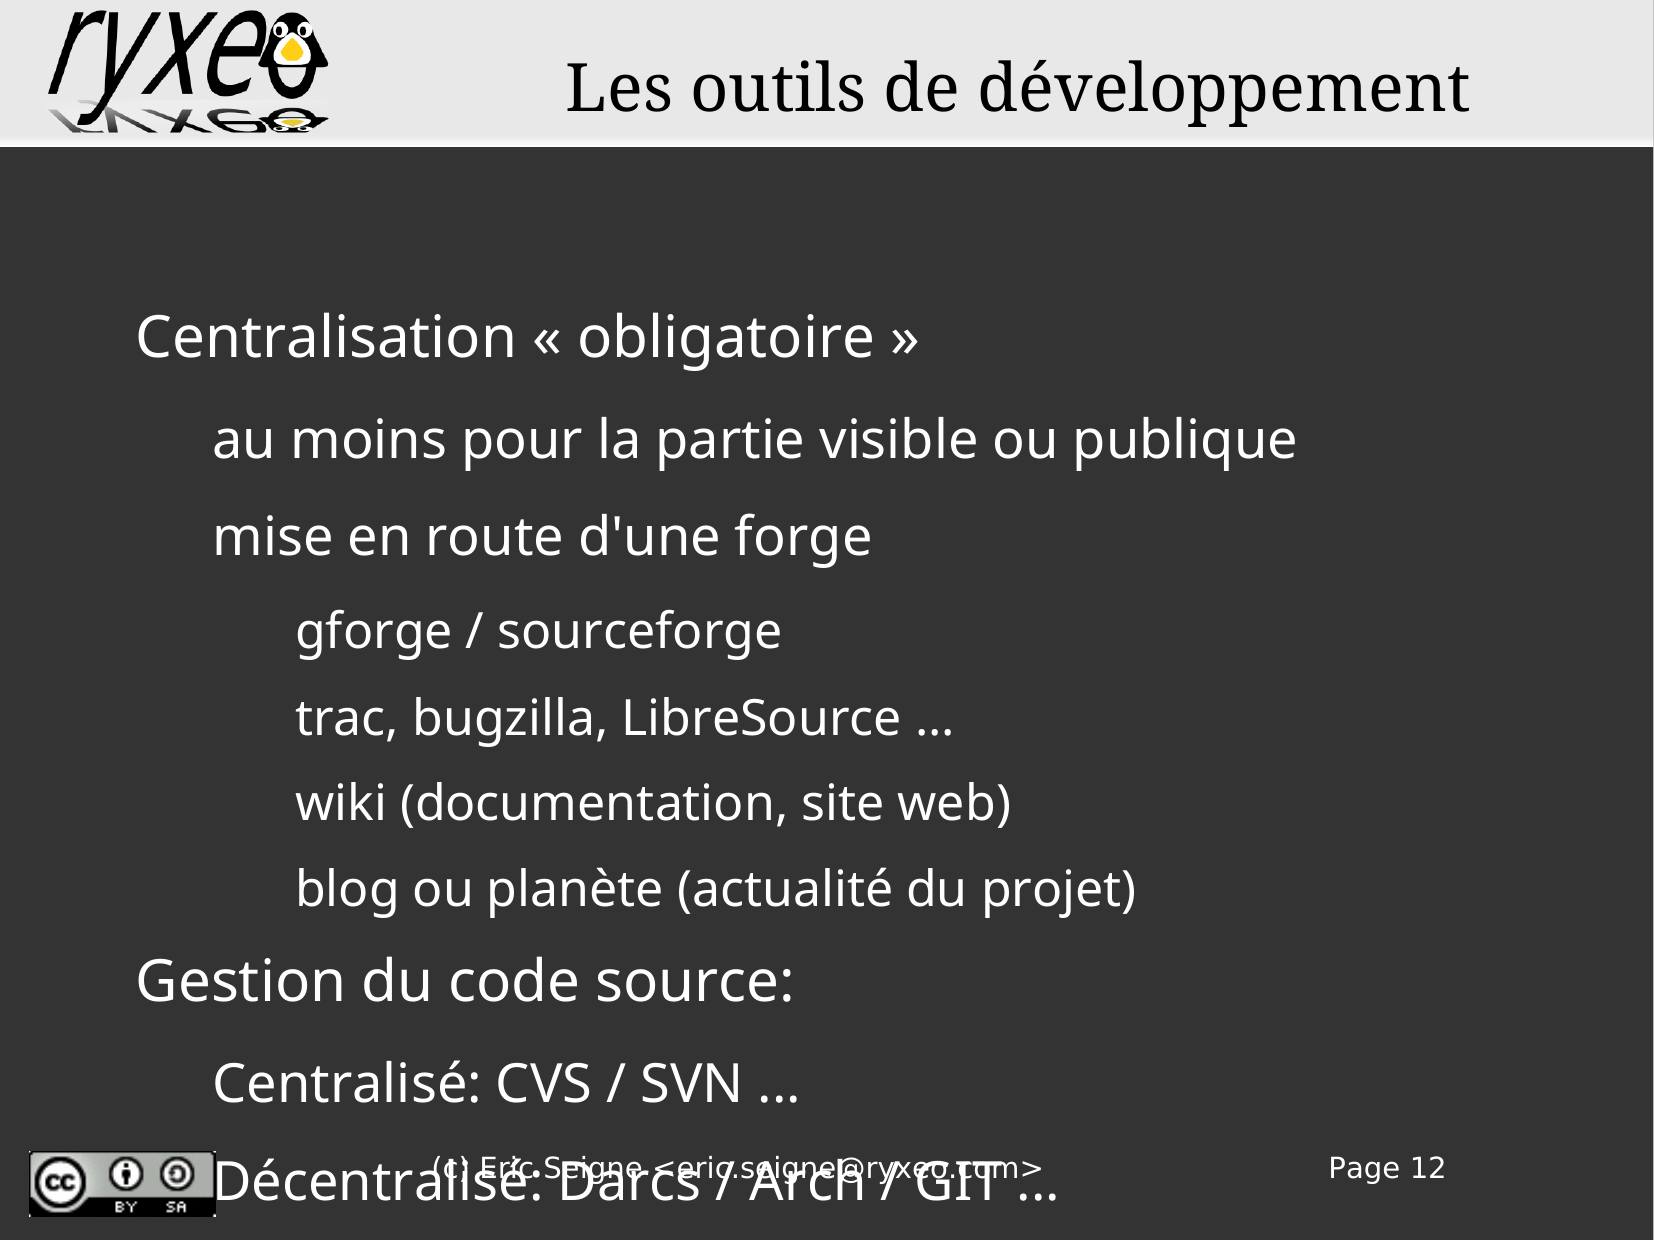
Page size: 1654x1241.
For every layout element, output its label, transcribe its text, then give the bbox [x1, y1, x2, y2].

title Les outils de développement [442, 29, 1595, 142]
picture [0, 0, 1654, 147]
picture [29, 1151, 216, 1217]
list Centralisation « obligatoire » au moins pour la partie visible ou publique mise en route d'une forge gforge / sourceforge trac, bugzilla, LibreSource ... wiki (documentation, site web) blog ou planète (actualité du projet) Gestion du code source: Centralisé: CVS / SVN ... Décentralisé: Darcs / Arch / GIT ... [118, 295, 1522, 1117]
